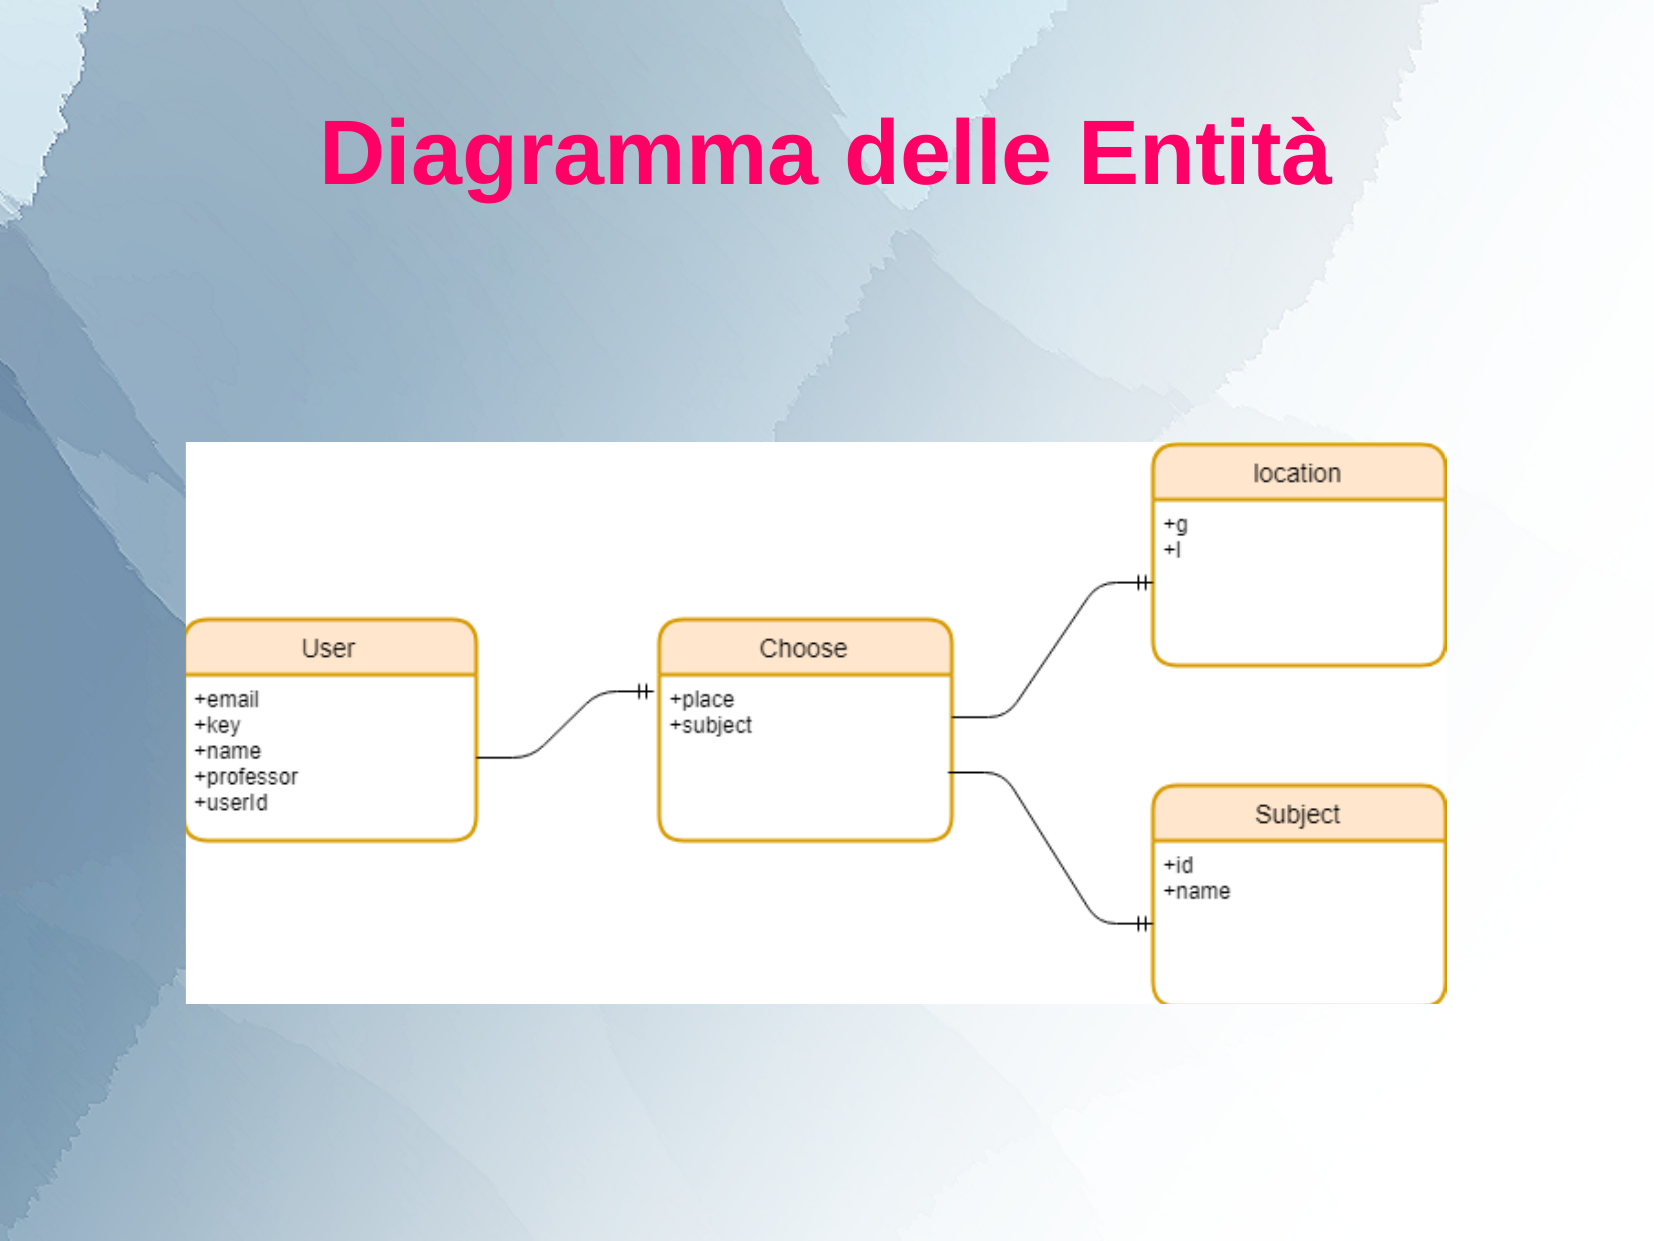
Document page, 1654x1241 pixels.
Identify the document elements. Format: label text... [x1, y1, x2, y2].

picture [0, 0, 1654, 1241]
title Diagramma delle Entità [82, 49, 1571, 257]
